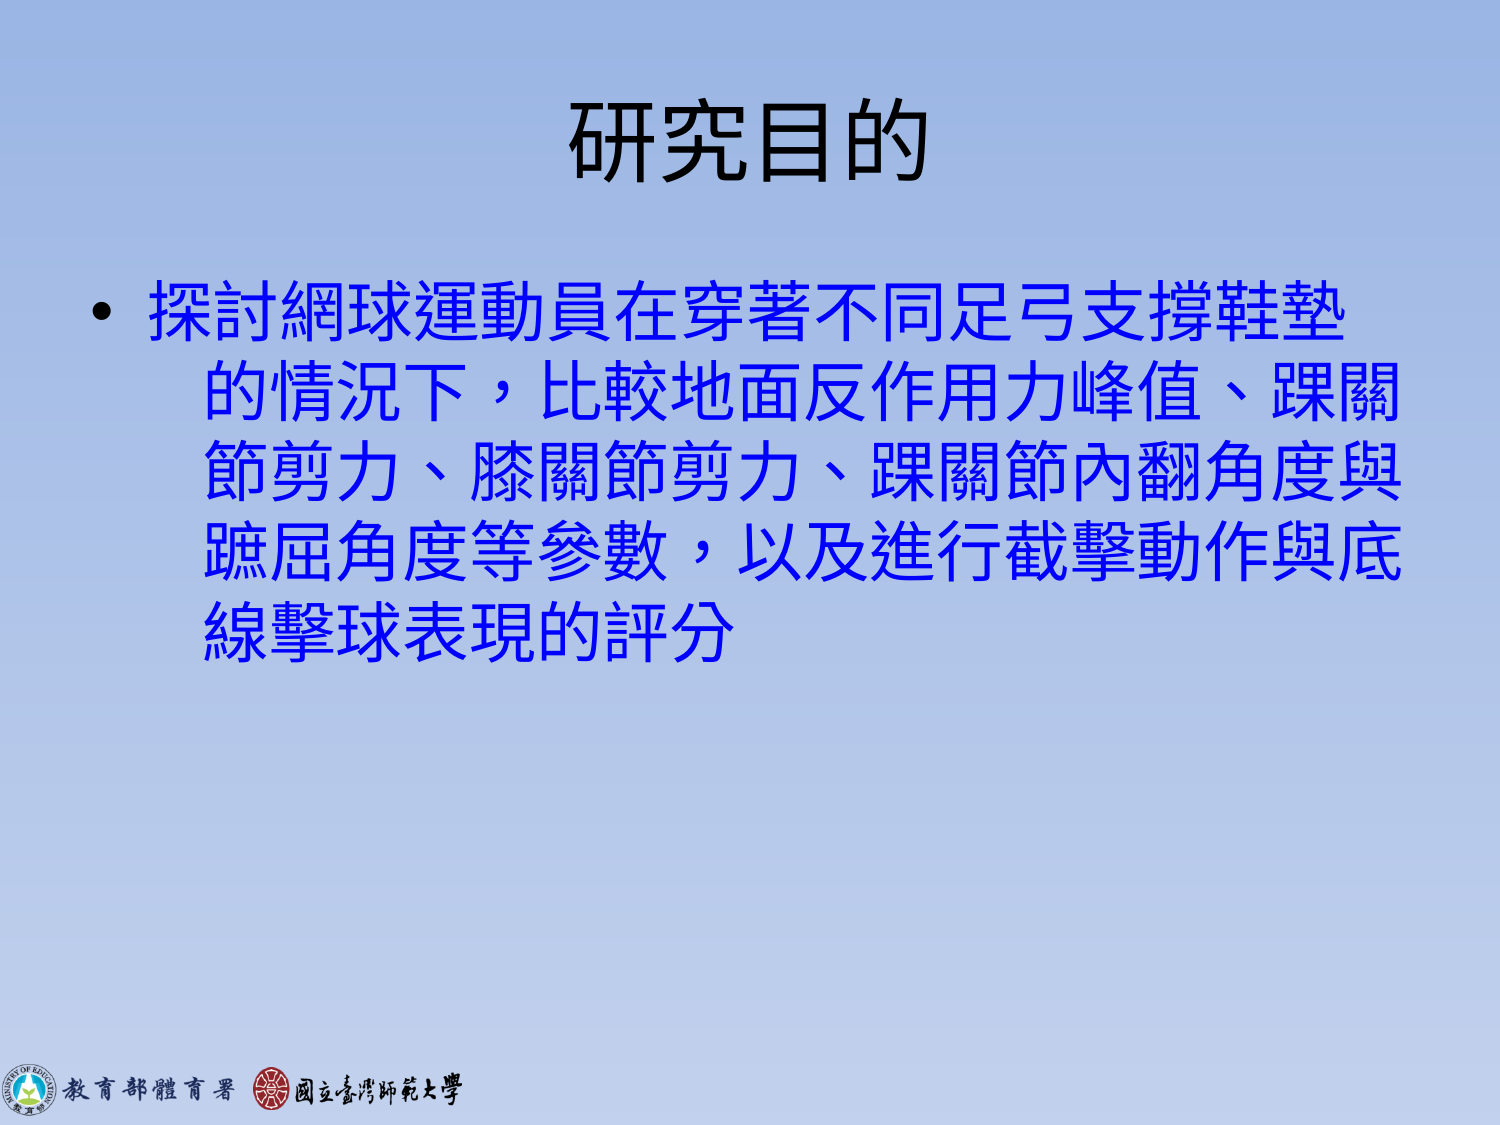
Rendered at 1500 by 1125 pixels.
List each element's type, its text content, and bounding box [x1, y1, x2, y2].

list 探討網球運動員在穿著不同足弓支撐鞋墊的情況下，比較地面反作用力峰值、踝關節剪力、膝關節剪力、踝關節內翻角度與蹠屈角度等參數，以及進行截擊動作與底線擊球表現的評分 [75, 262, 1426, 1005]
title 研究目的 [75, 45, 1426, 233]
